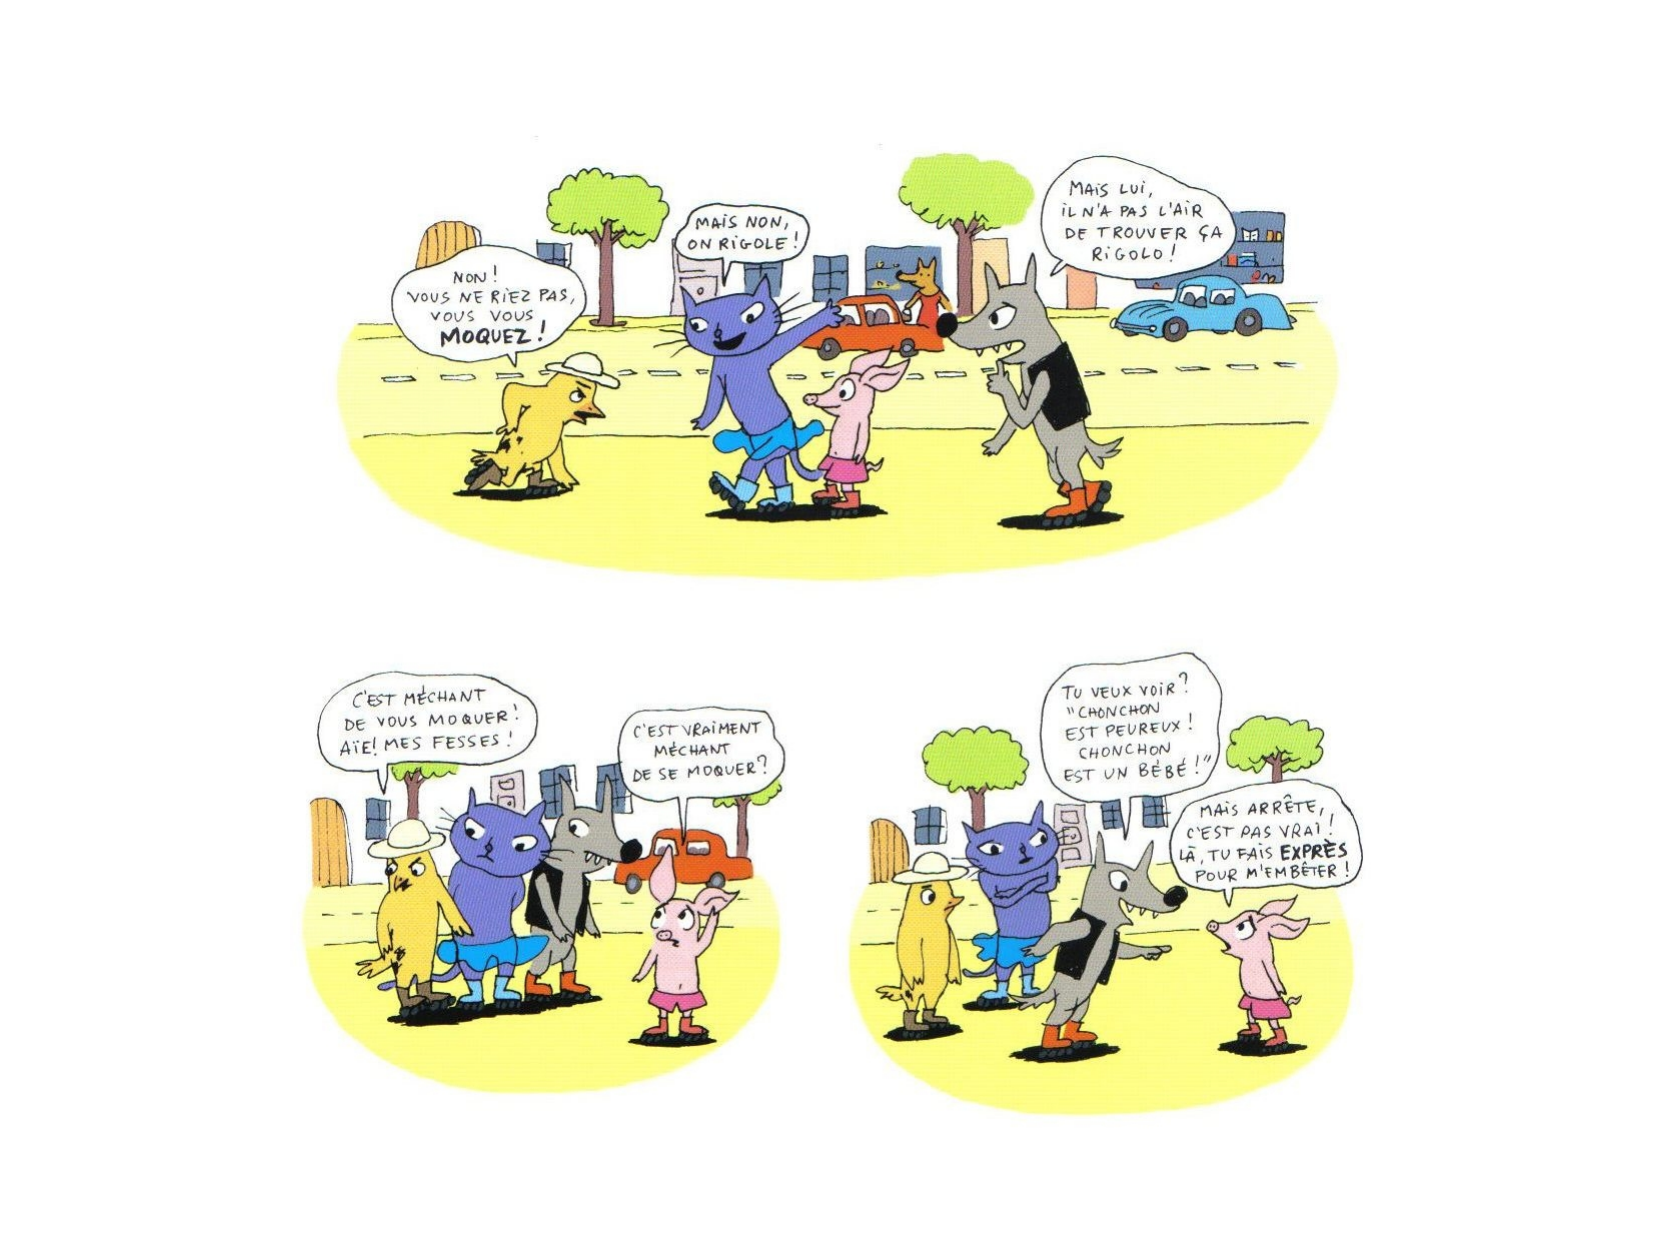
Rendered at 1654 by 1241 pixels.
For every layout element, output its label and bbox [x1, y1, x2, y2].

picture [274, 102, 1381, 1136]
